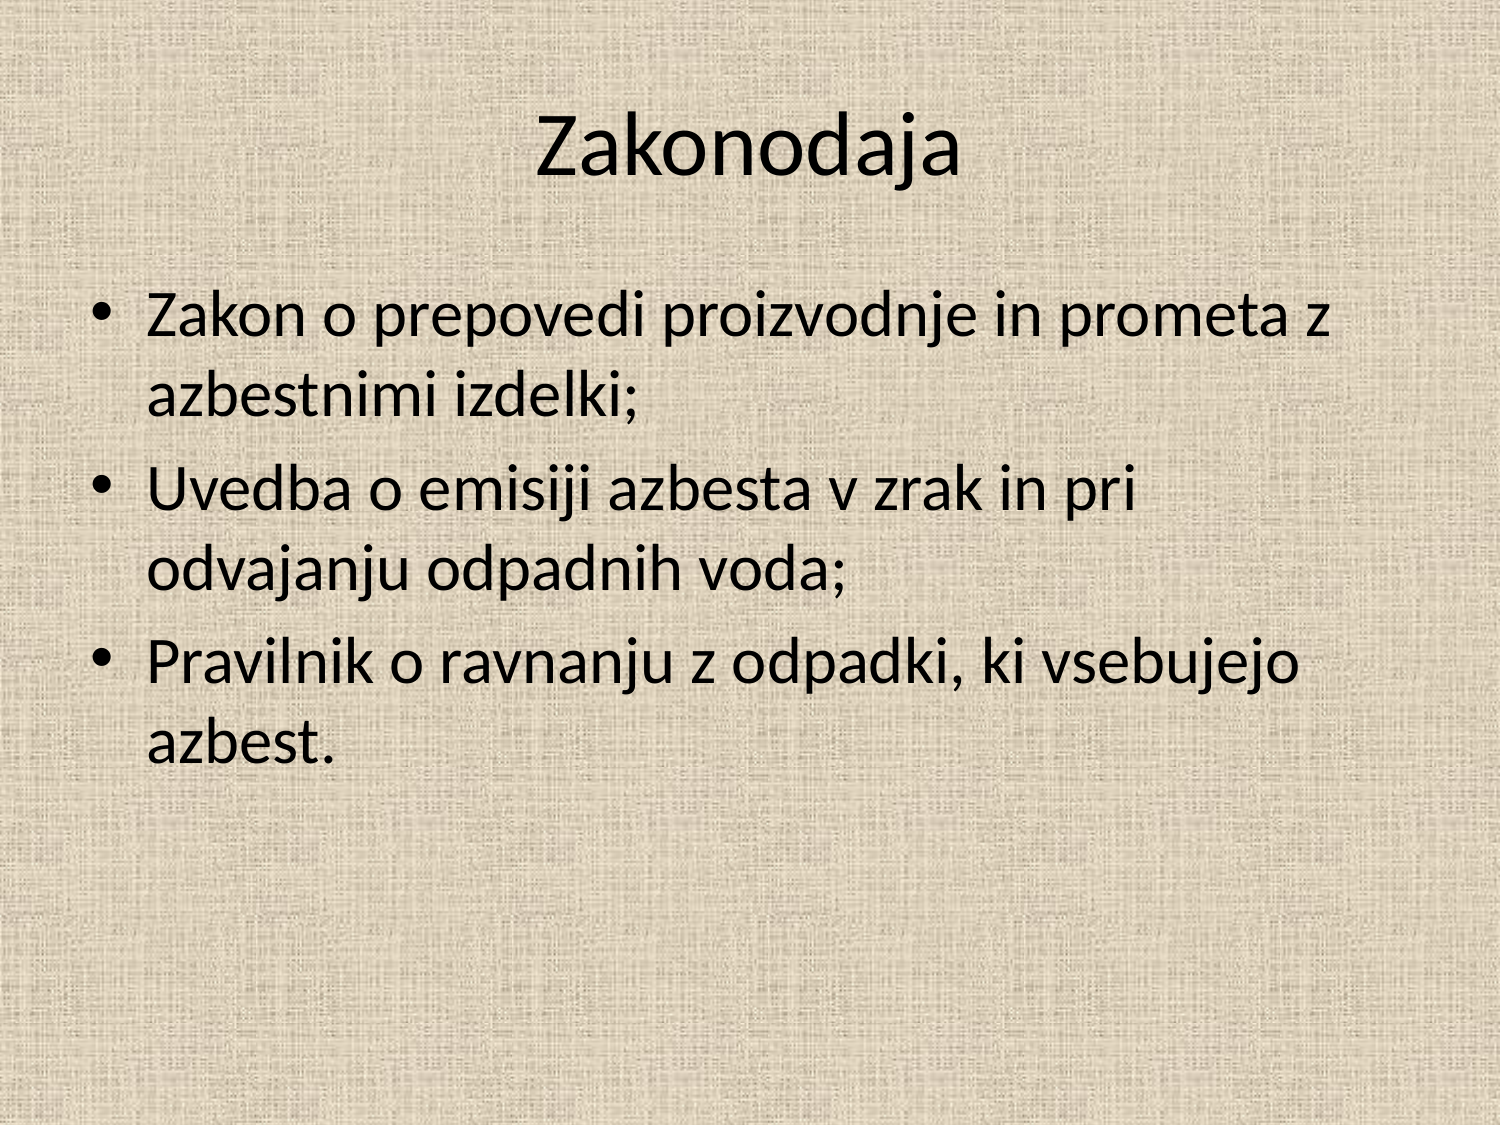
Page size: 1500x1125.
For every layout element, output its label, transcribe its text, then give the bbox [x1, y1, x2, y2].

list Zakon o prepovedi proizvodnje in prometa z azbestnimi izdelki; Uvedba o emisiji azbesta v zrak in pri odvajanju odpadnih voda; Pravilnik o ravnanju z odpadki, ki vsebujejo azbest. [75, 262, 1425, 1005]
title Zakonodaja [75, 45, 1425, 233]
picture [0, 0, 1500, 1125]
